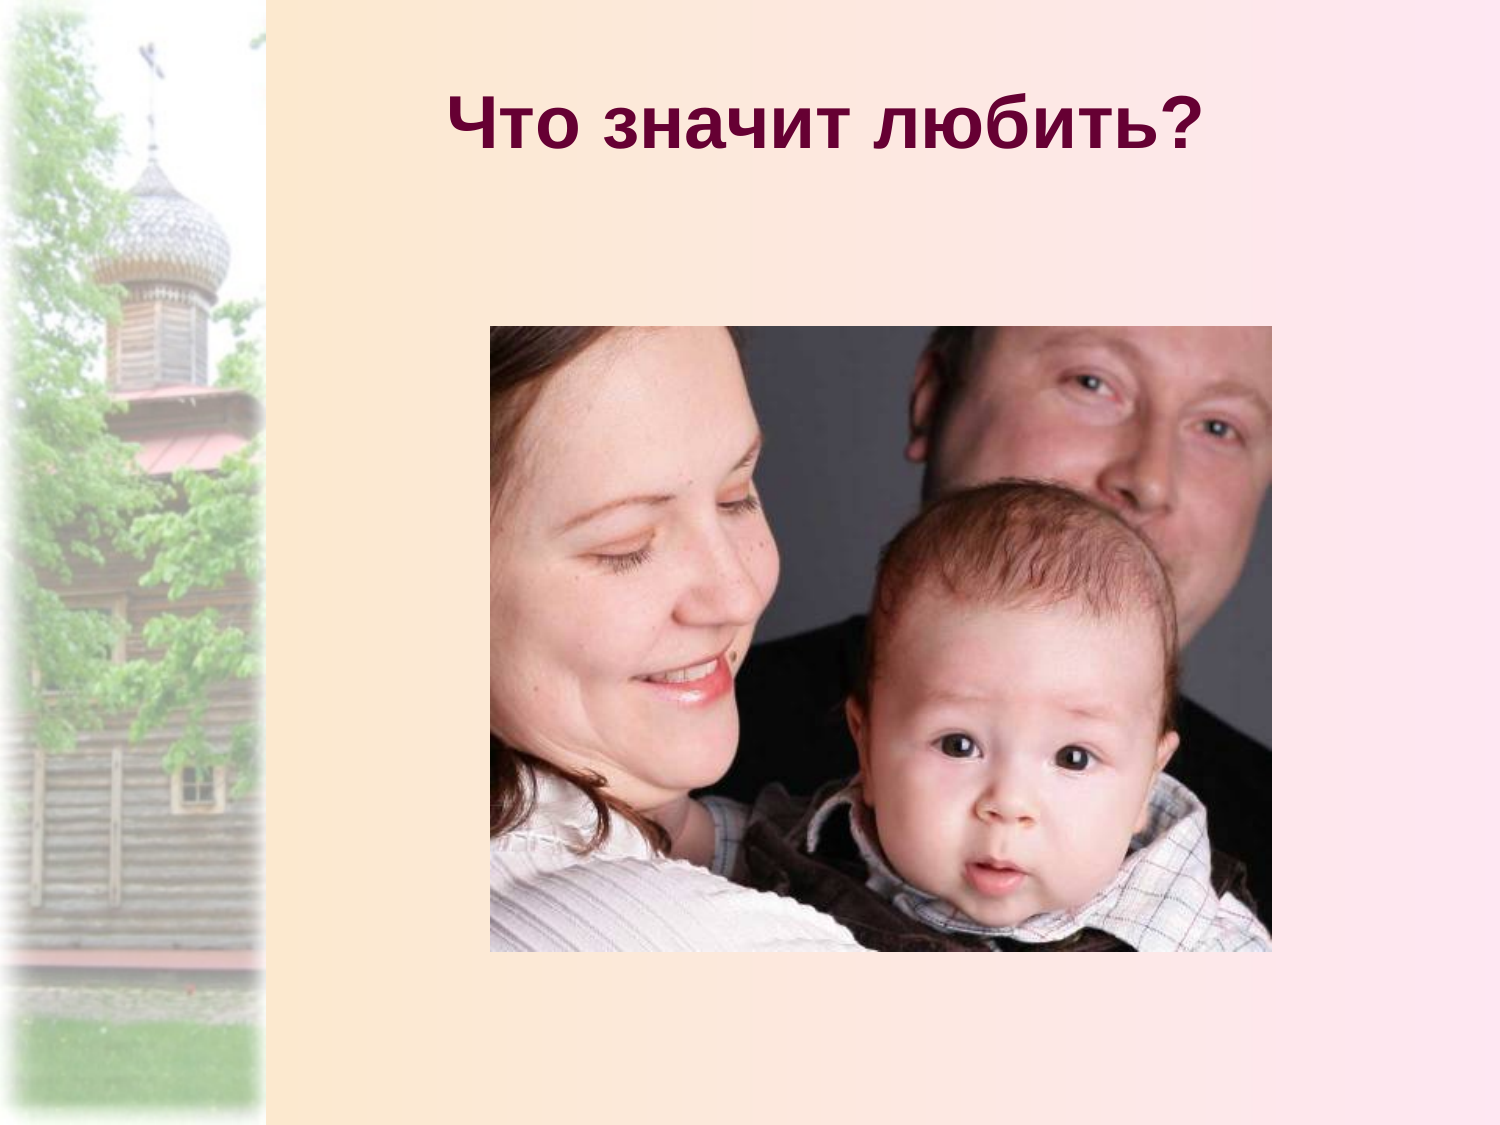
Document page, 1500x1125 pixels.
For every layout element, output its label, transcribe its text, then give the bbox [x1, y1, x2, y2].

picture [0, 0, 266, 1125]
text_box Что значит любить? [430, 66, 1222, 172]
picture [490, 326, 1272, 952]
